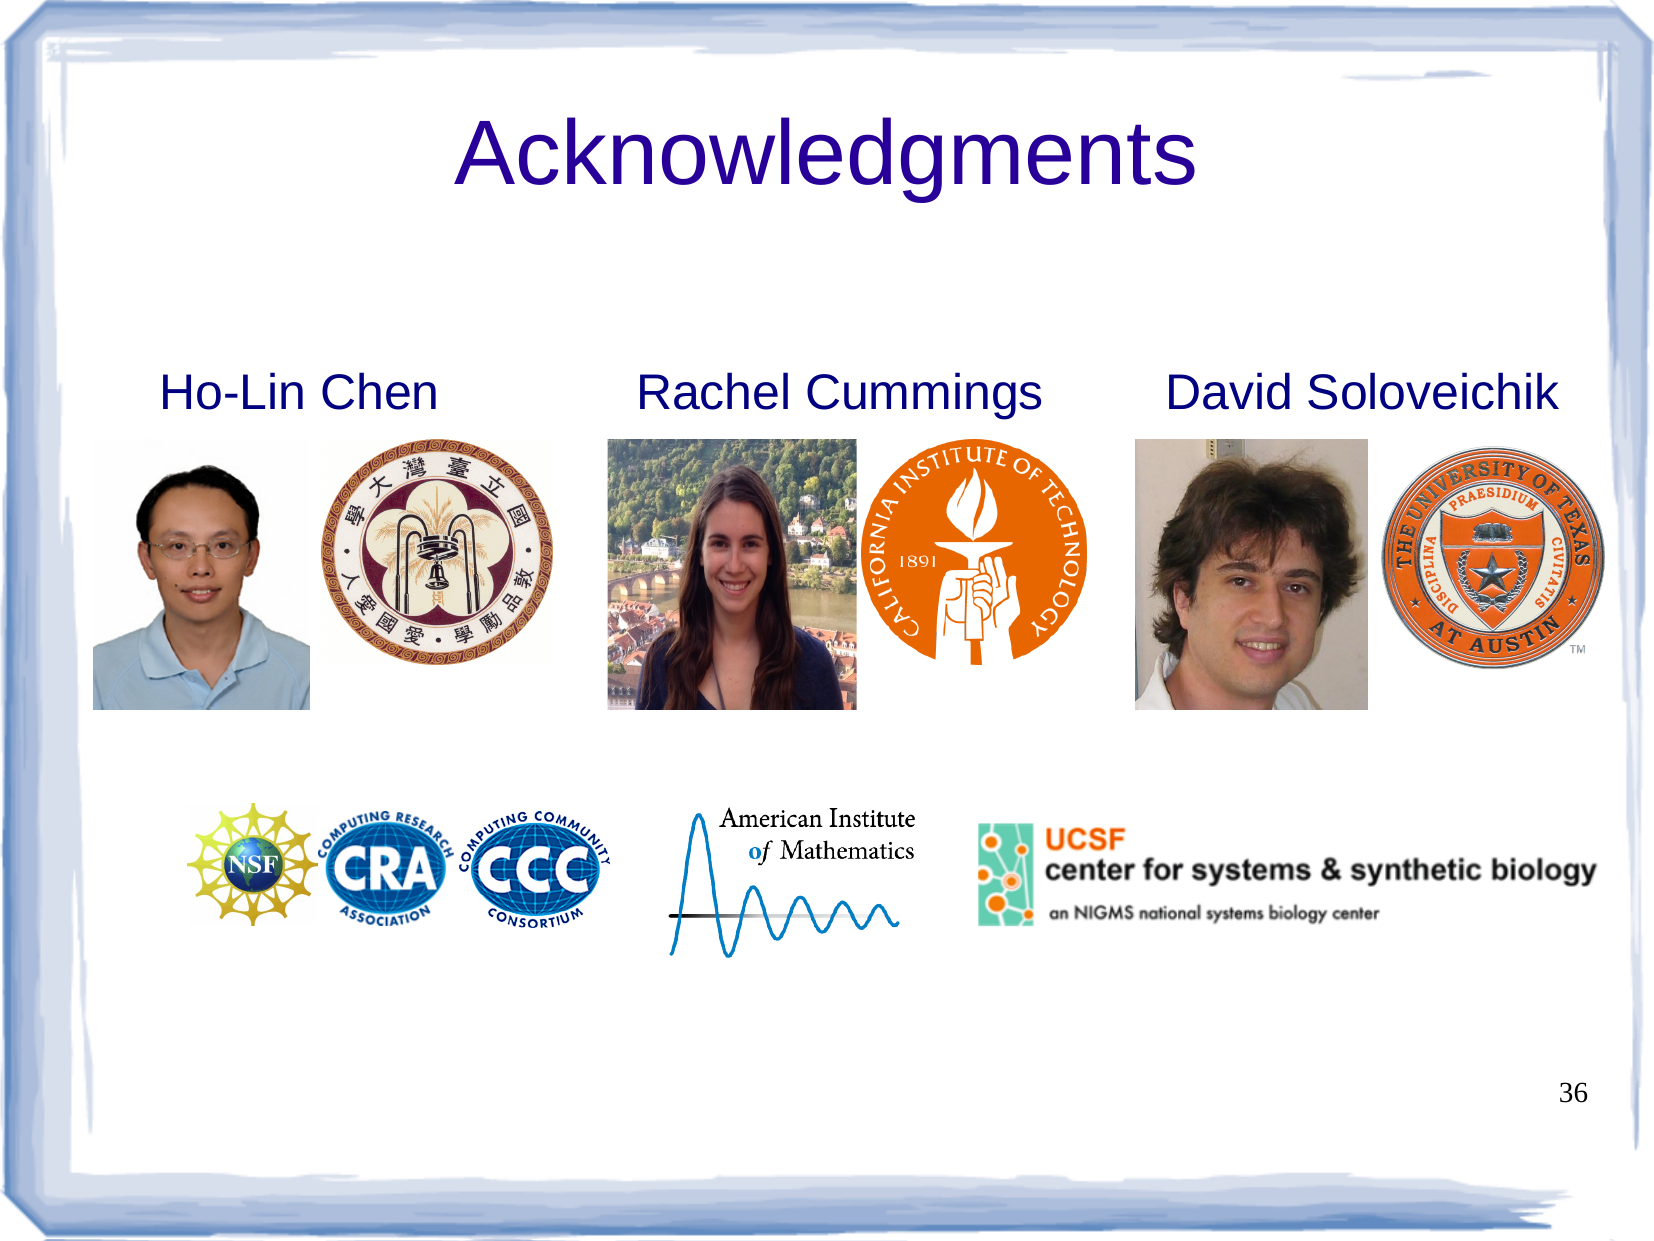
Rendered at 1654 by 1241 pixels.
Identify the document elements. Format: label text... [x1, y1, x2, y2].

picture [0, 0, 1654, 1241]
text_box Rachel Cummings [609, 356, 1071, 428]
text_box David Soloveichik [1132, 356, 1593, 428]
title Acknowledgments [82, 49, 1571, 257]
text_box Ho-Lin Chen [138, 356, 461, 428]
